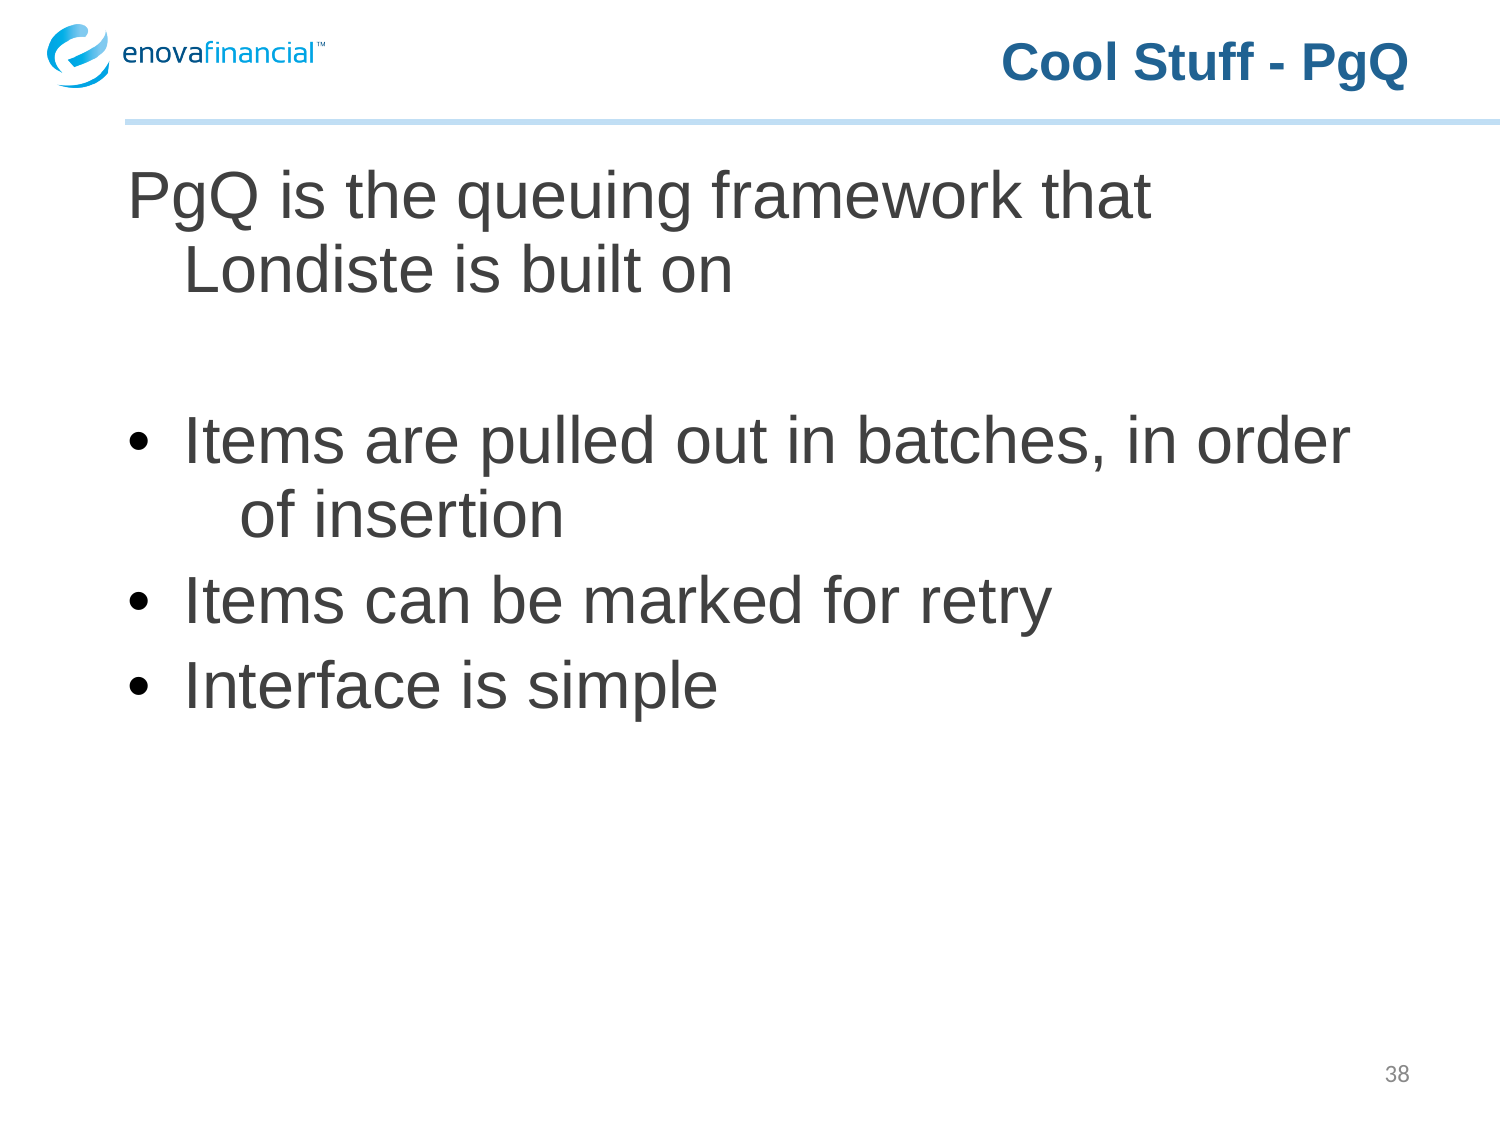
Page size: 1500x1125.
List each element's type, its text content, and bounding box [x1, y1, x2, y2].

list Cool Stuff - PgQ [337, 24, 1426, 100]
picture [47, 24, 325, 88]
picture [125, 119, 1500, 125]
list PgQ is the queuing framework that Londiste is built on Items are pulled out in batches, in order of insertion Items can be marked for retry Interface is simple [112, 149, 1426, 1051]
text_box 31 [1074, 1042, 1426, 1103]
